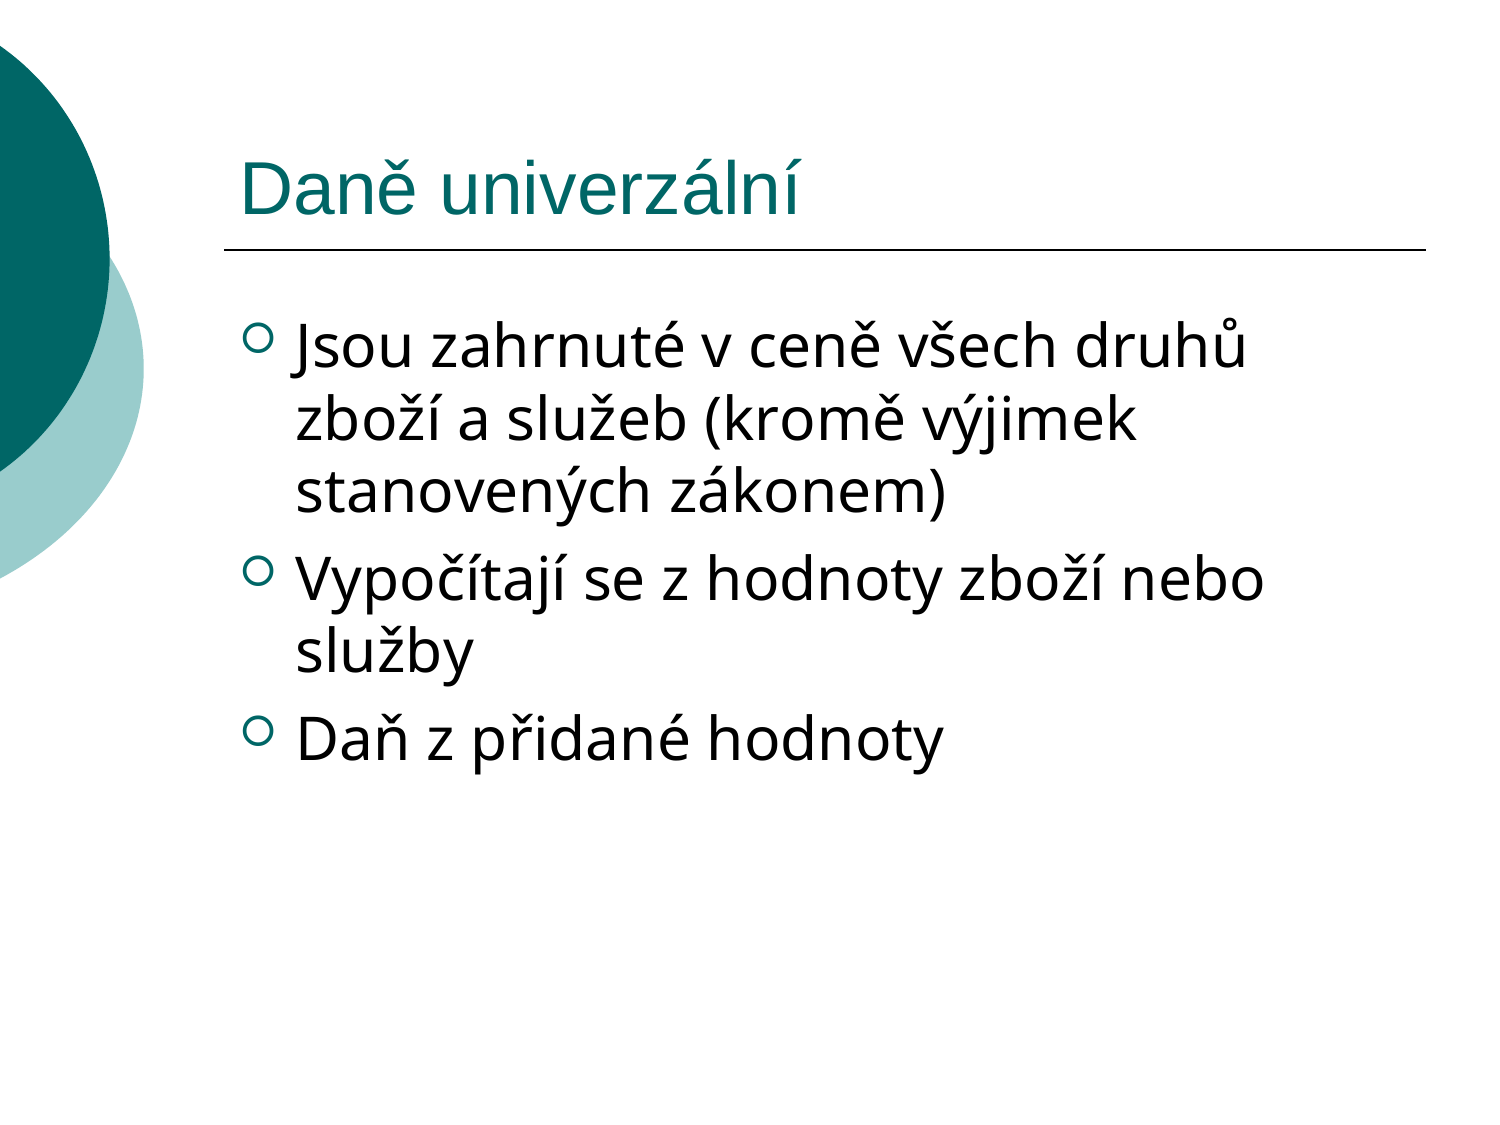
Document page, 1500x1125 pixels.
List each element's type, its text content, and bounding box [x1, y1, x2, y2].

list Jsou zahrnuté v ceně všech druhů zboží a služeb (kromě výjimek stanovených zákonem) Vypočítají se z hodnoty zboží nebo služby Daň z přidané hodnoty [224, 299, 1425, 975]
title Daně univerzální [224, 49, 1425, 237]
